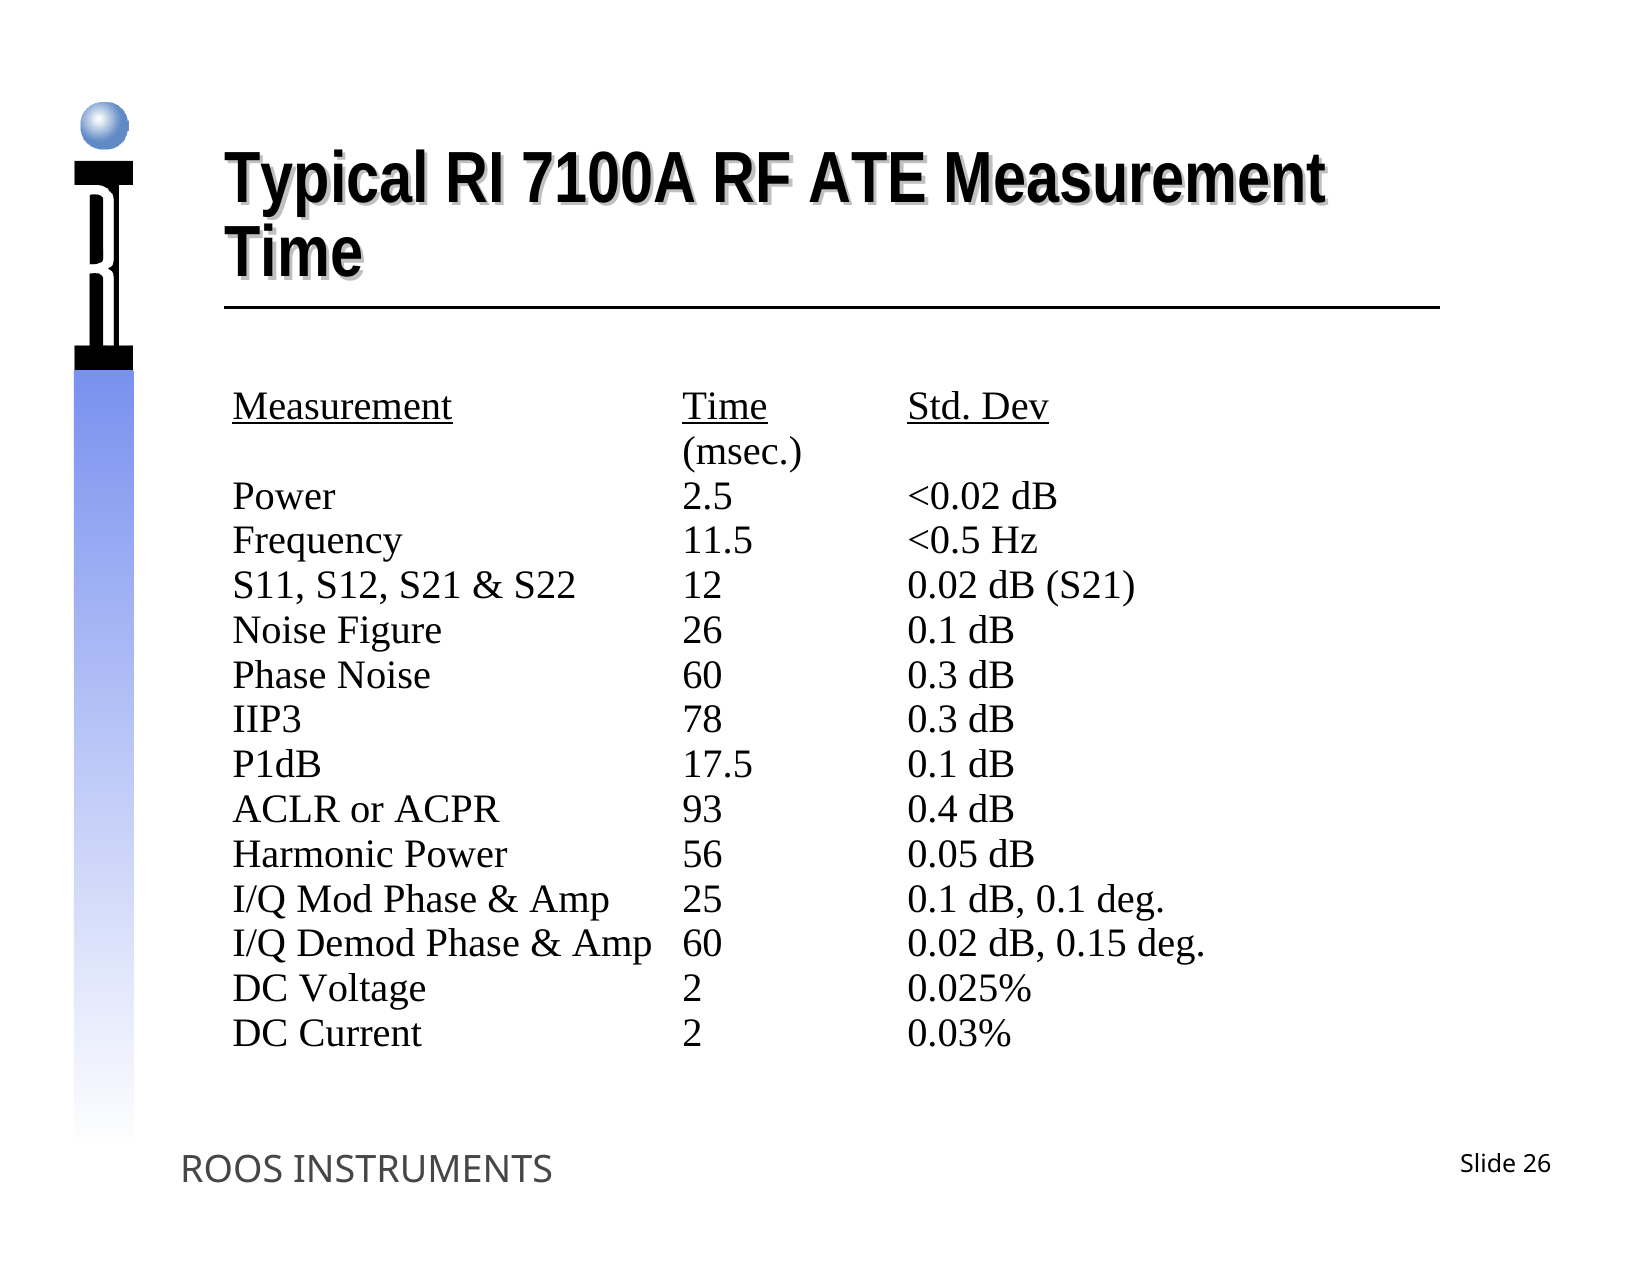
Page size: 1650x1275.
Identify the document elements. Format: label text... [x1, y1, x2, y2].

text_box Measurement Time Std. Dev (msec.) Power 2.5 <0.02 dB Frequency 11.5 <0.5 Hz S11, S12, S21 & S22 12 0.02 dB (S21) Noise Figure 26 0.1 dB Phase Noise 60 0.3 dB IIP3 78 0.3 dB P1dB 17.5 0.1 dB ACLR or ACPR 93 0.4 dB Harmonic Power 56 0.05 dB I/Q Mod Phase & Amp 25 0.1 dB, 0.1 deg. I/Q Demod Phase & Amp 60 0.02 dB, 0.15 deg. DC Voltage 2 0.025% DC Current 2 0.03% [232, 383, 1456, 1067]
text_box Typical RI 7100A RF ATE Measurement Time [224, 142, 1445, 357]
